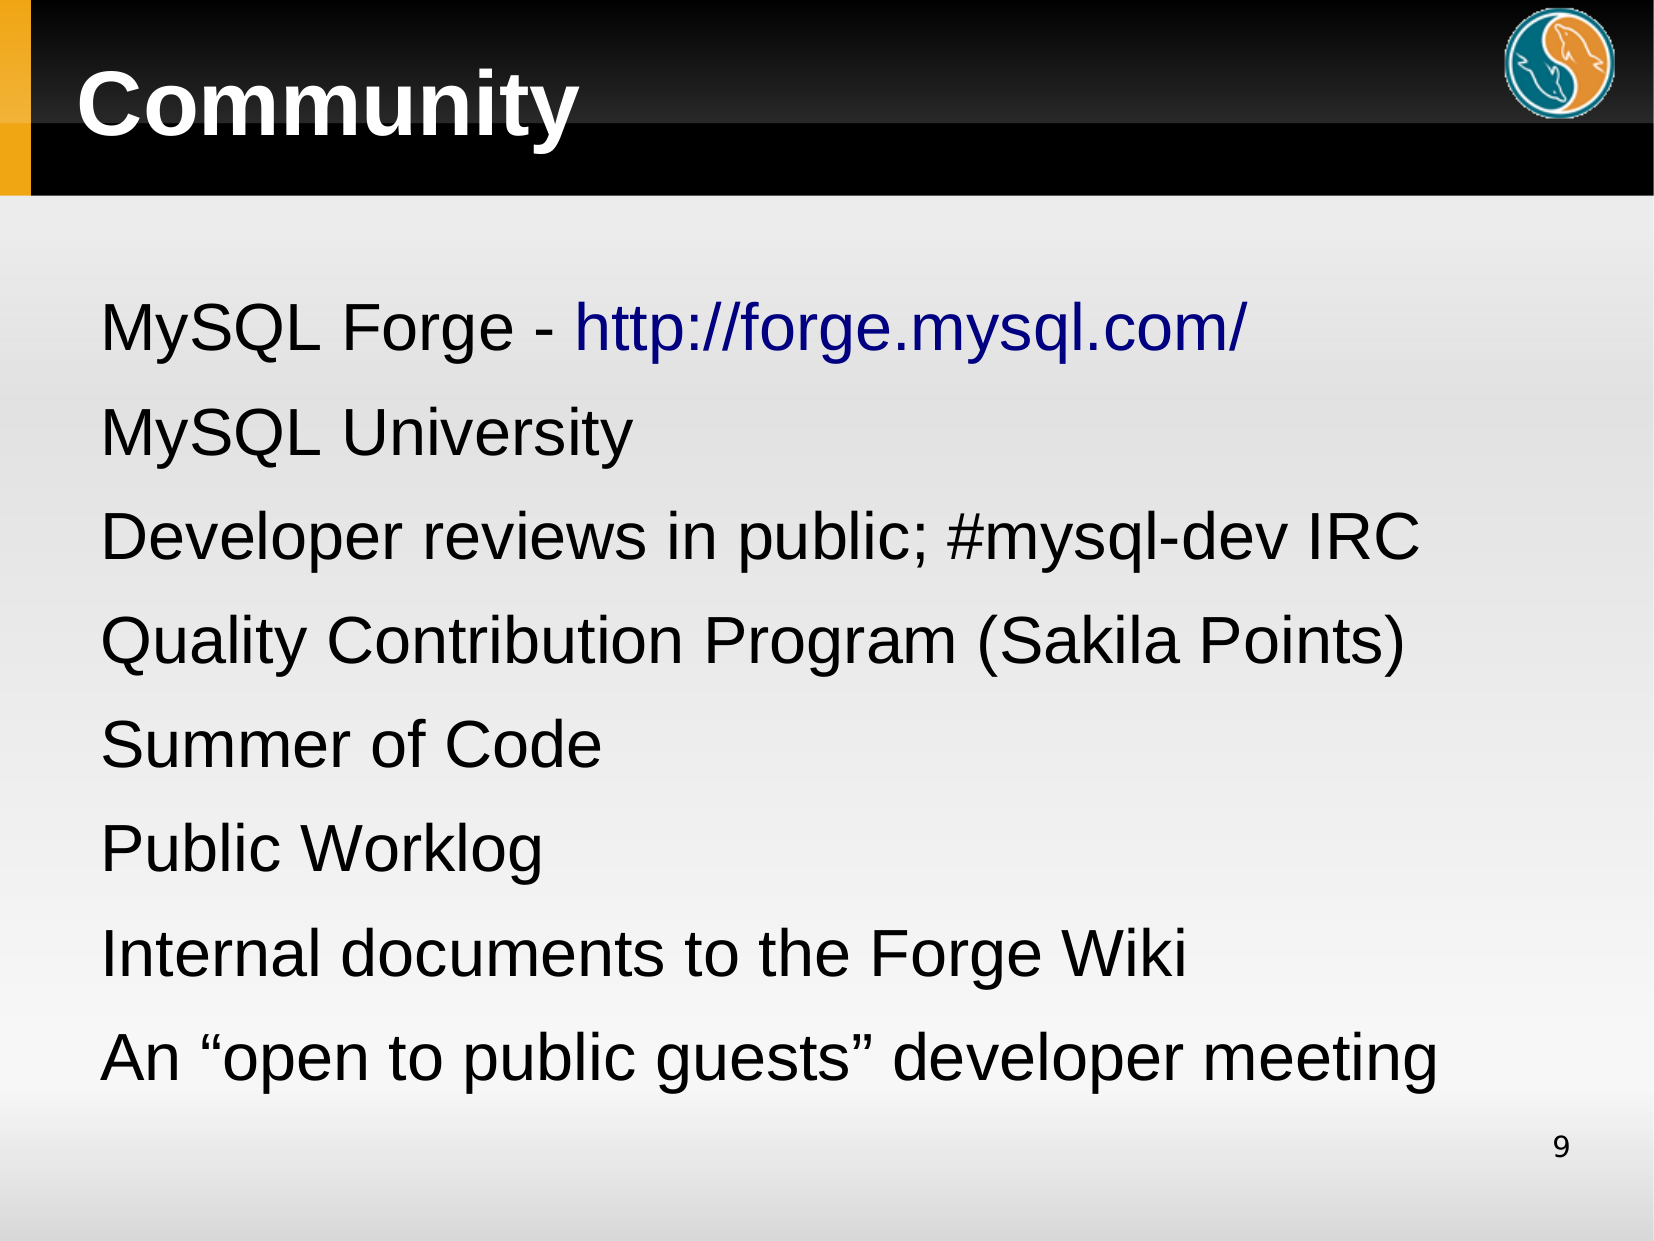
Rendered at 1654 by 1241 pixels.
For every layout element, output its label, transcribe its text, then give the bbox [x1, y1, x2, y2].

title Community [76, 0, 1565, 208]
list MySQL Forge - http://forge.mysql.com/ MySQL University Developer reviews in public; #mysql-dev IRC Quality Contribution Program (Sakila Points) Summer of Code Public Worklog Internal documents to the Forge Wiki An “open to public guests” developer meeting [82, 290, 1571, 1095]
picture [0, 0, 1654, 1241]
